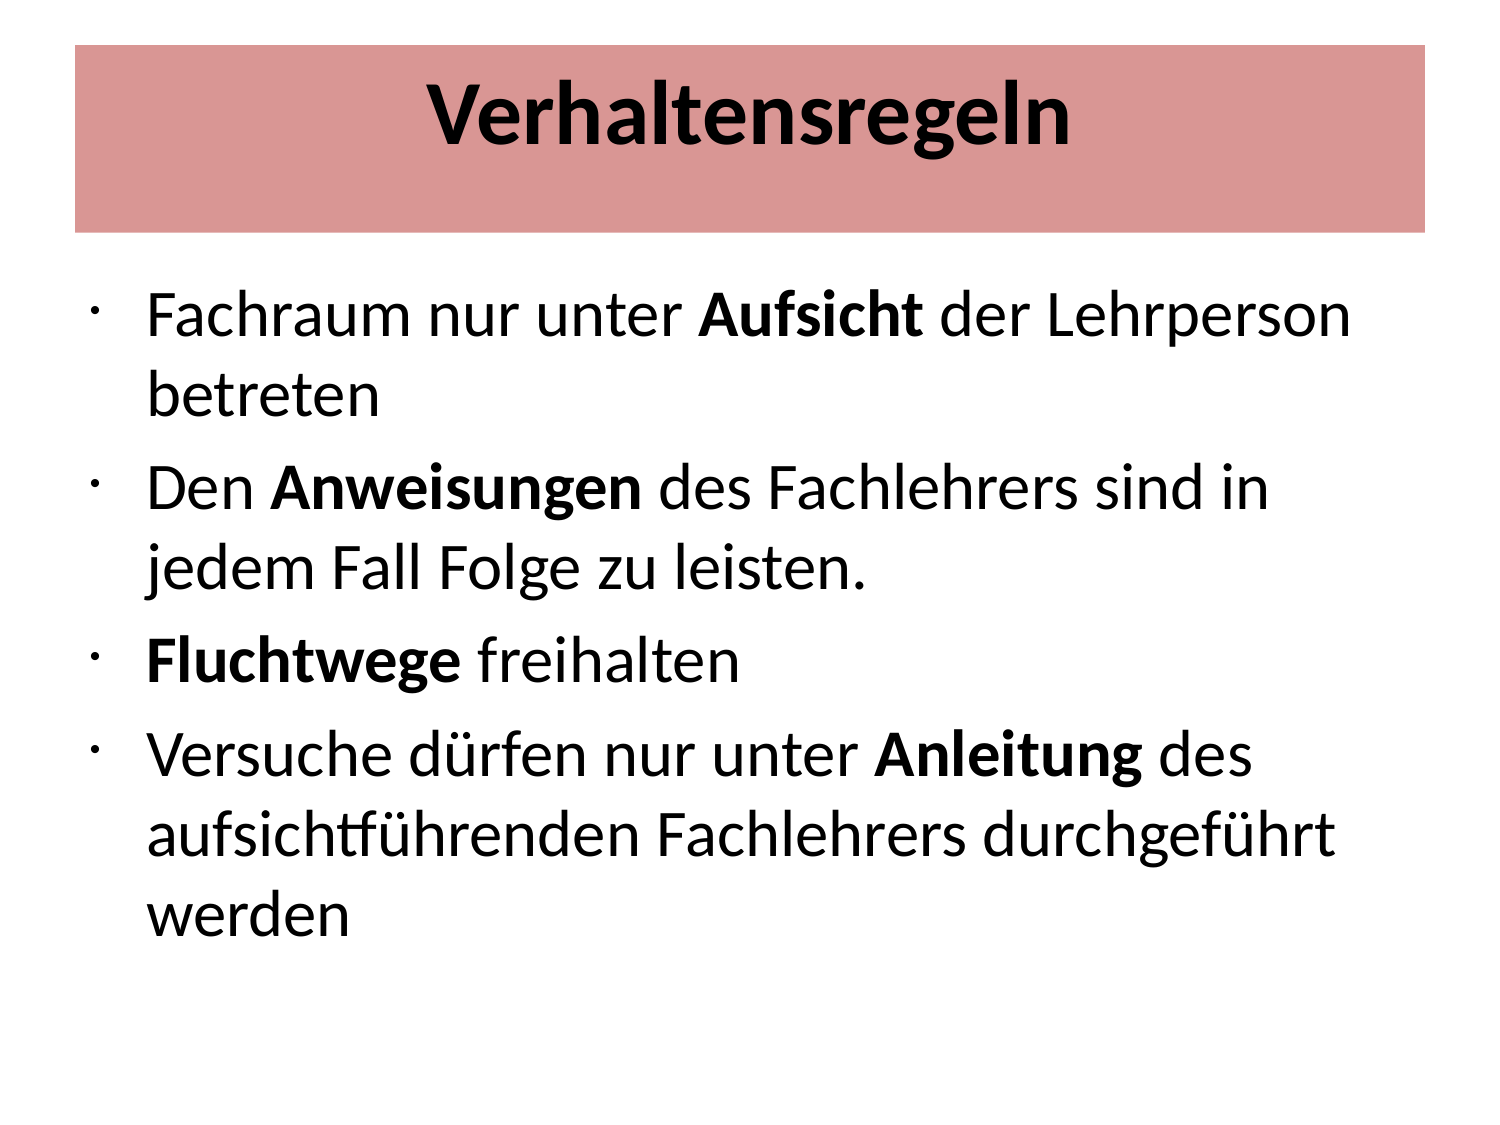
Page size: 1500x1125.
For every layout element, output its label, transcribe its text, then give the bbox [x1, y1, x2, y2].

list Fachraum nur unter Aufsicht der Lehrperson betreten Den Anweisungen des Fachlehrers sind in jedem Fall Folge zu leisten. Fluchtwege freihalten Versuche dürfen nur unter Anleitung des aufsichtführenden Fachlehrers durchgeführt werden [75, 262, 1425, 1059]
title Verhaltensregeln [75, 45, 1425, 233]
